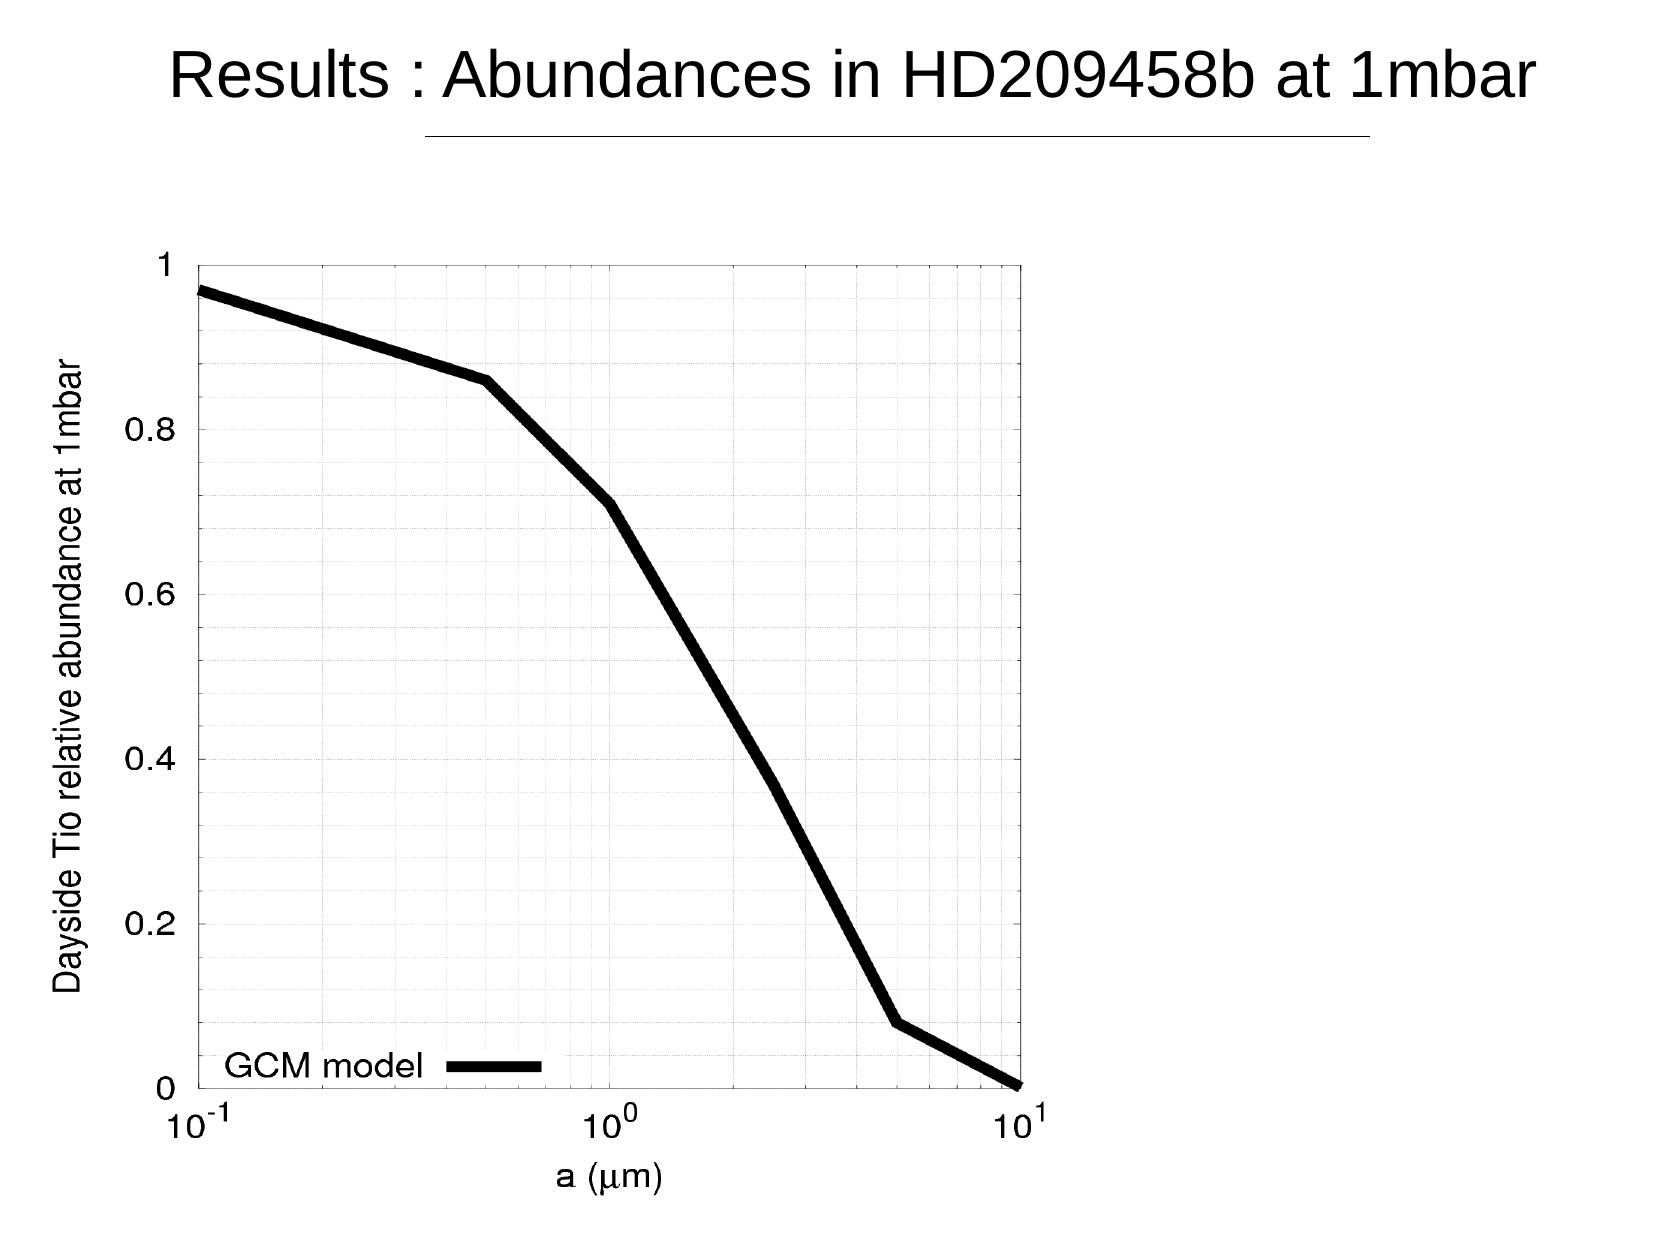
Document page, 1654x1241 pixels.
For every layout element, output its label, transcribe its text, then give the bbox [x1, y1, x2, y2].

picture [0, 224, 1238, 1201]
text_box Results : Abundances in HD209458b at 1mbar [150, 37, 1540, 126]
